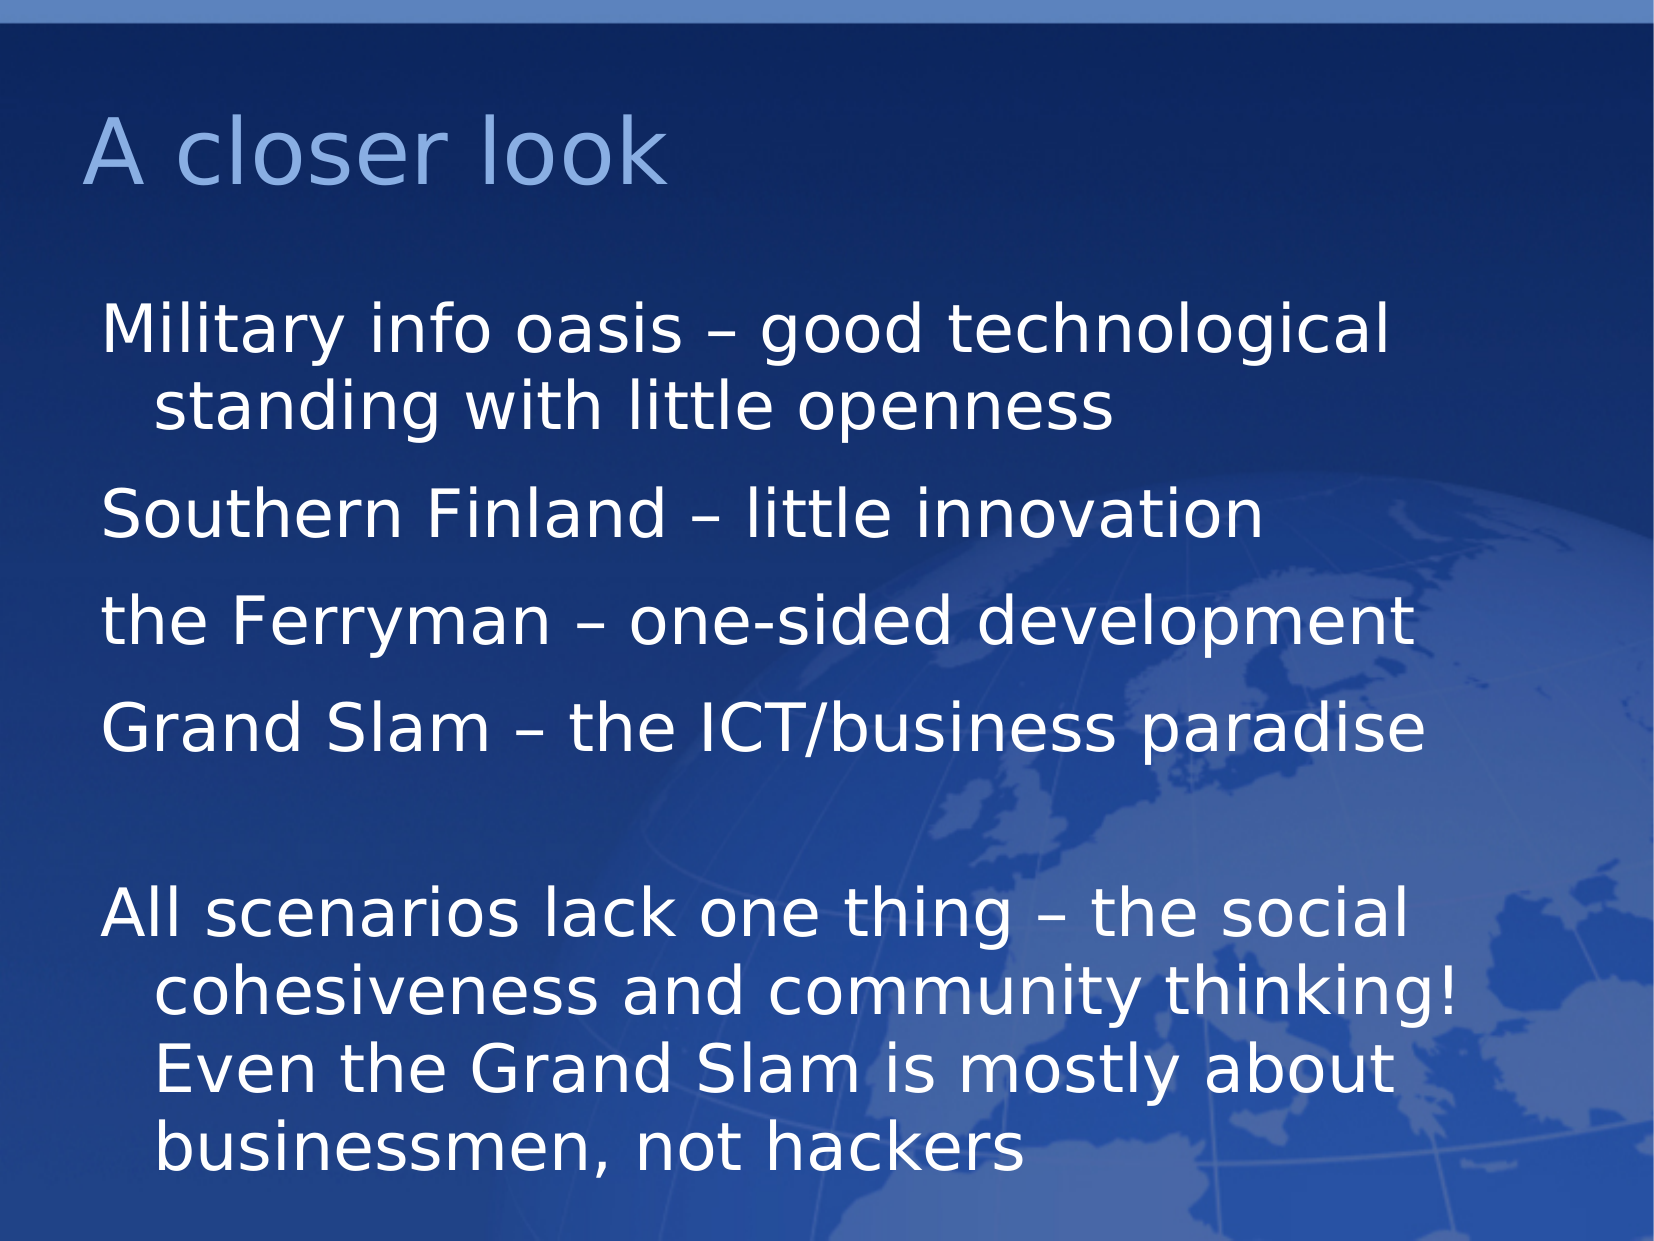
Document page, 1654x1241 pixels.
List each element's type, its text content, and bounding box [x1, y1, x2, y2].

title A closer look [82, 56, 1571, 250]
list Military info oasis – good technological standing with little openness Southern Finland – little innovation the Ferryman – one-sided development Grand Slam – the ICT/business paradise All scenarios lack one thing – the social cohesiveness and community thinking! Even the Grand Slam is mostly about businessmen, not hackers [82, 290, 1571, 1187]
picture [0, 0, 1654, 1241]
